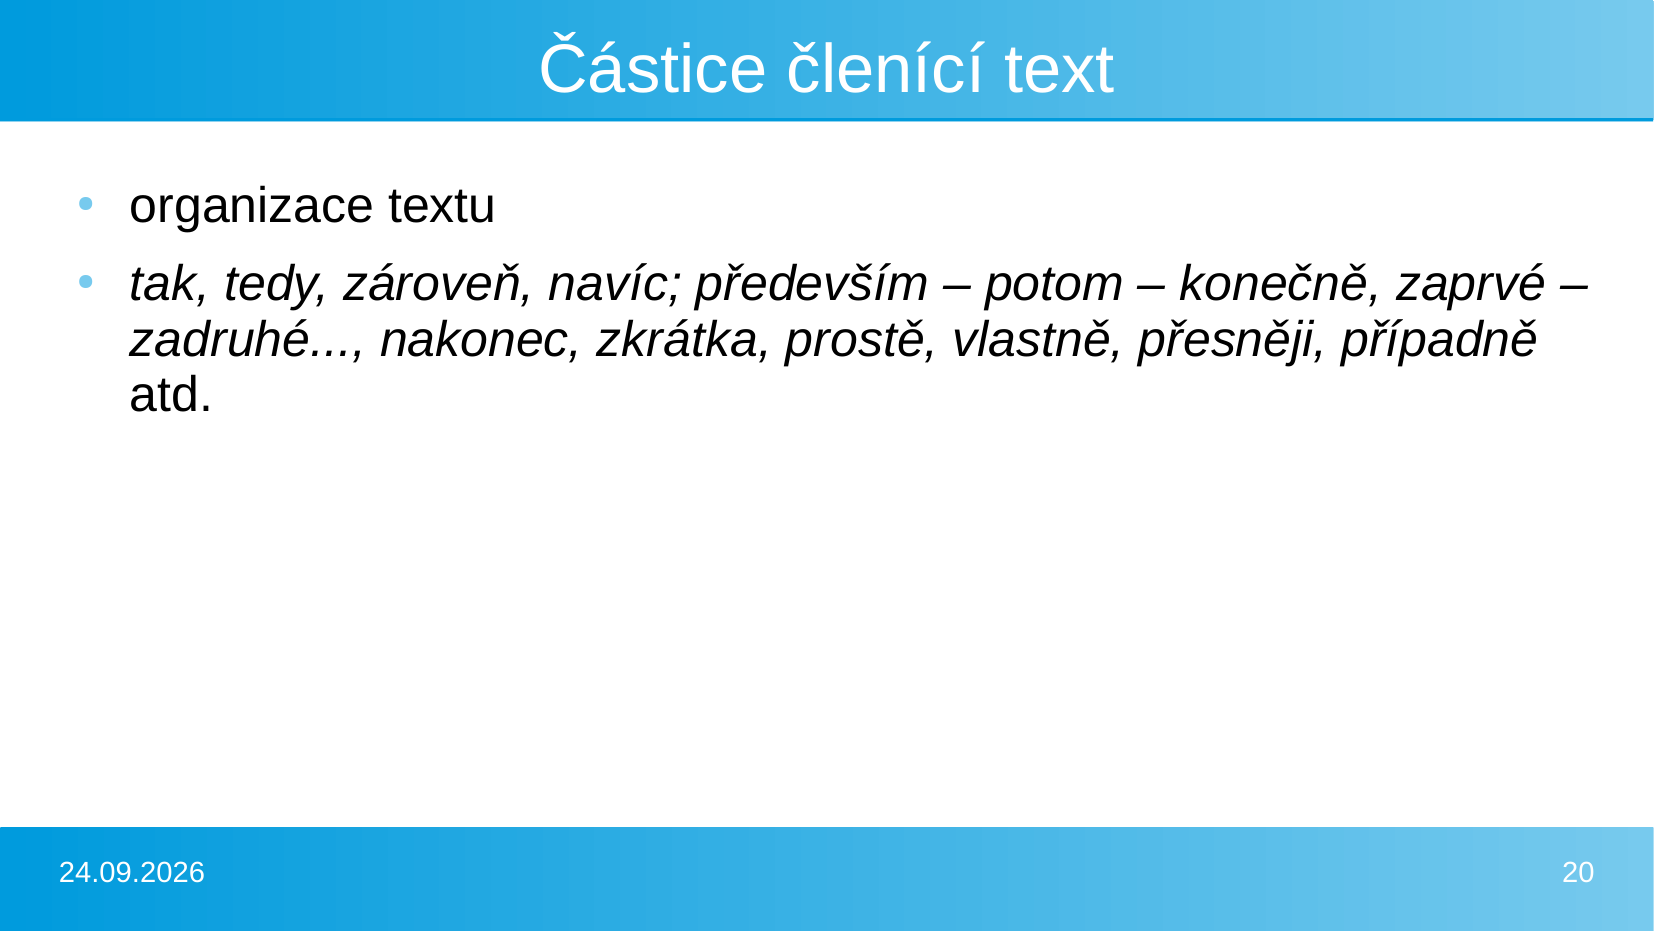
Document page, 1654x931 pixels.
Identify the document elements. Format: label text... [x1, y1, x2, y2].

title Částice členící text [59, 29, 1595, 108]
list organizace textu tak, tedy, zároveň, navíc; především – potom – konečně, zaprvé – zadruhé..., nakonec, zkrátka, prostě, vlastně, přesněji, případně atd. [59, 177, 1595, 768]
